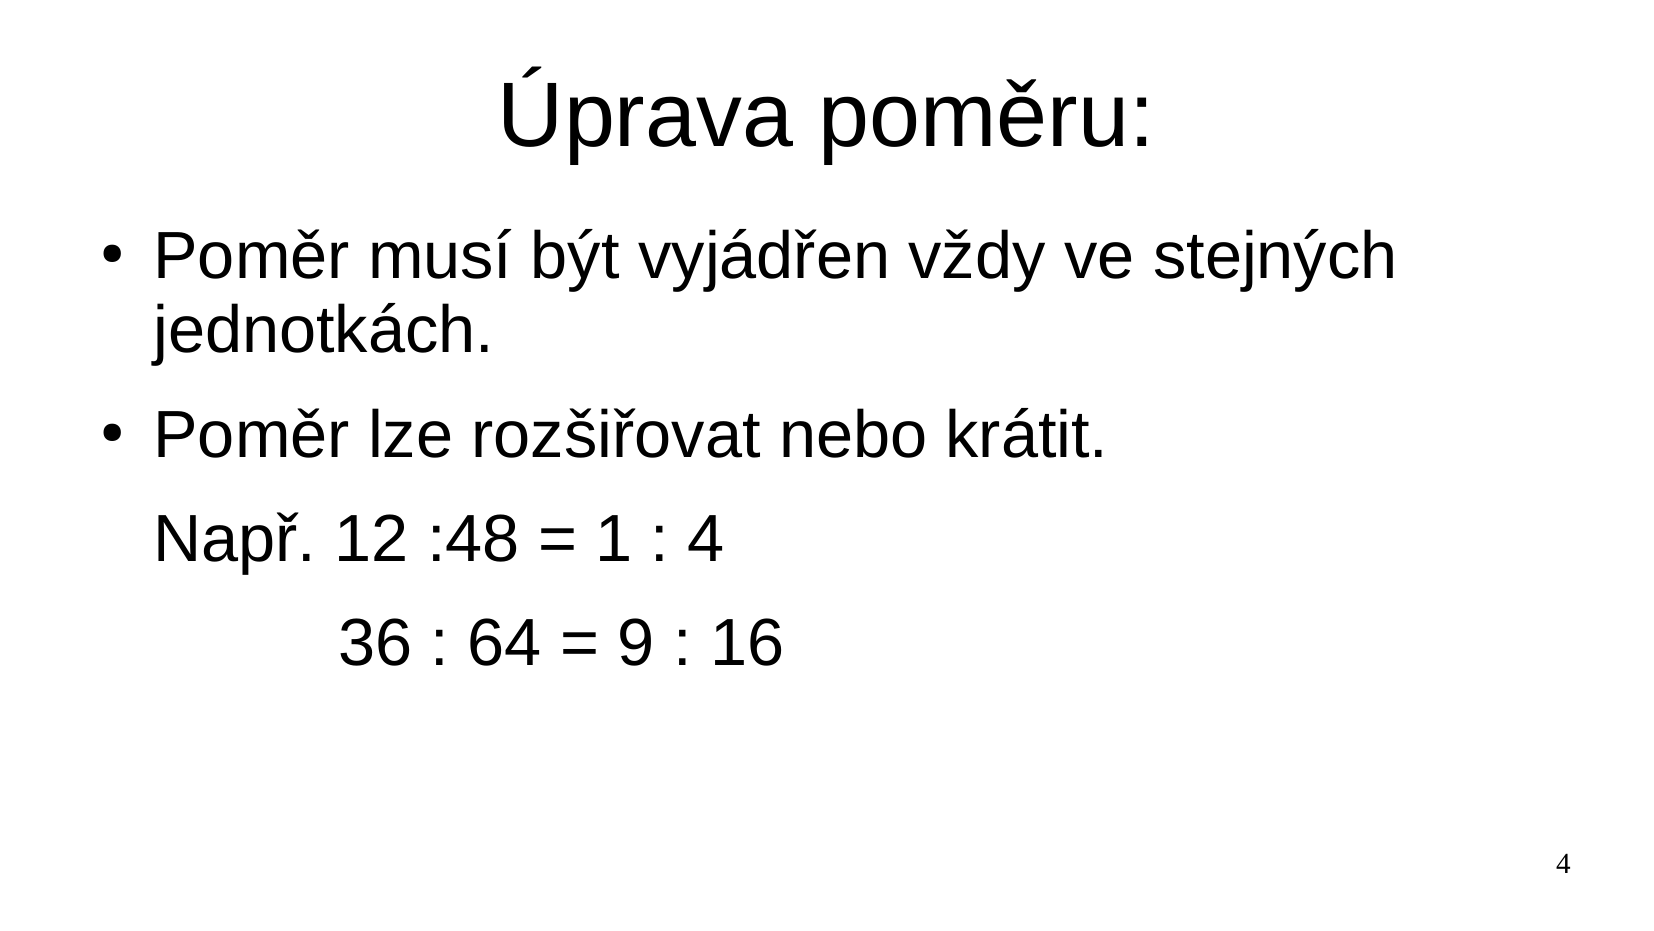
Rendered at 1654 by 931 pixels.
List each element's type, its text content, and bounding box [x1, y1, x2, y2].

list Poměr musí být vyjádřen vždy ve stejných jednotkách. Poměr lze rozšiřovat nebo krátit. Např. 12 :48 = 1 : 4 36 : 64 = 9 : 16 [82, 217, 1571, 758]
title Úprava poměru: [82, 37, 1571, 193]
